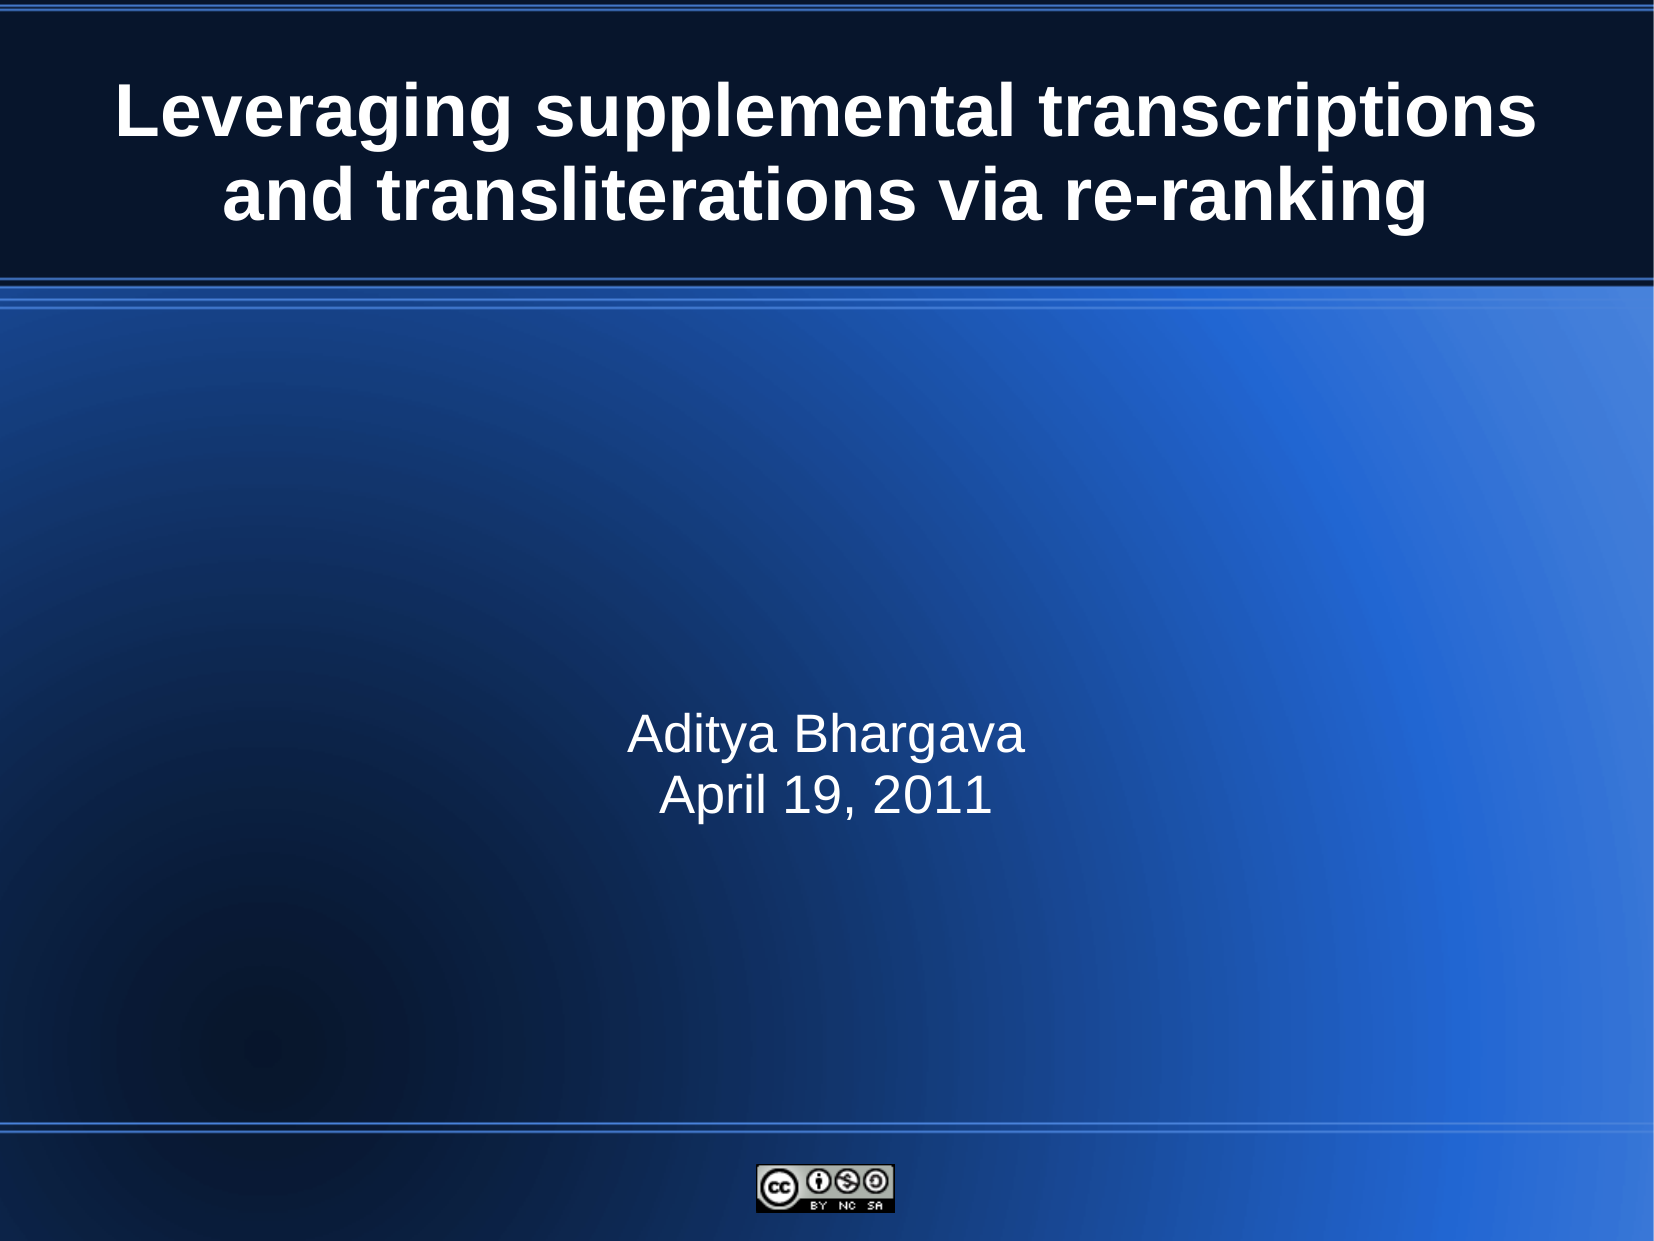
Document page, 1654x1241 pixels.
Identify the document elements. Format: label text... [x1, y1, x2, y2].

subtitle Aditya Bhargava April 19, 2011 [82, 355, 1571, 1174]
title Leveraging supplemental transcriptions and transliterations via re-ranking [82, 49, 1571, 257]
picture [0, 0, 1654, 1241]
